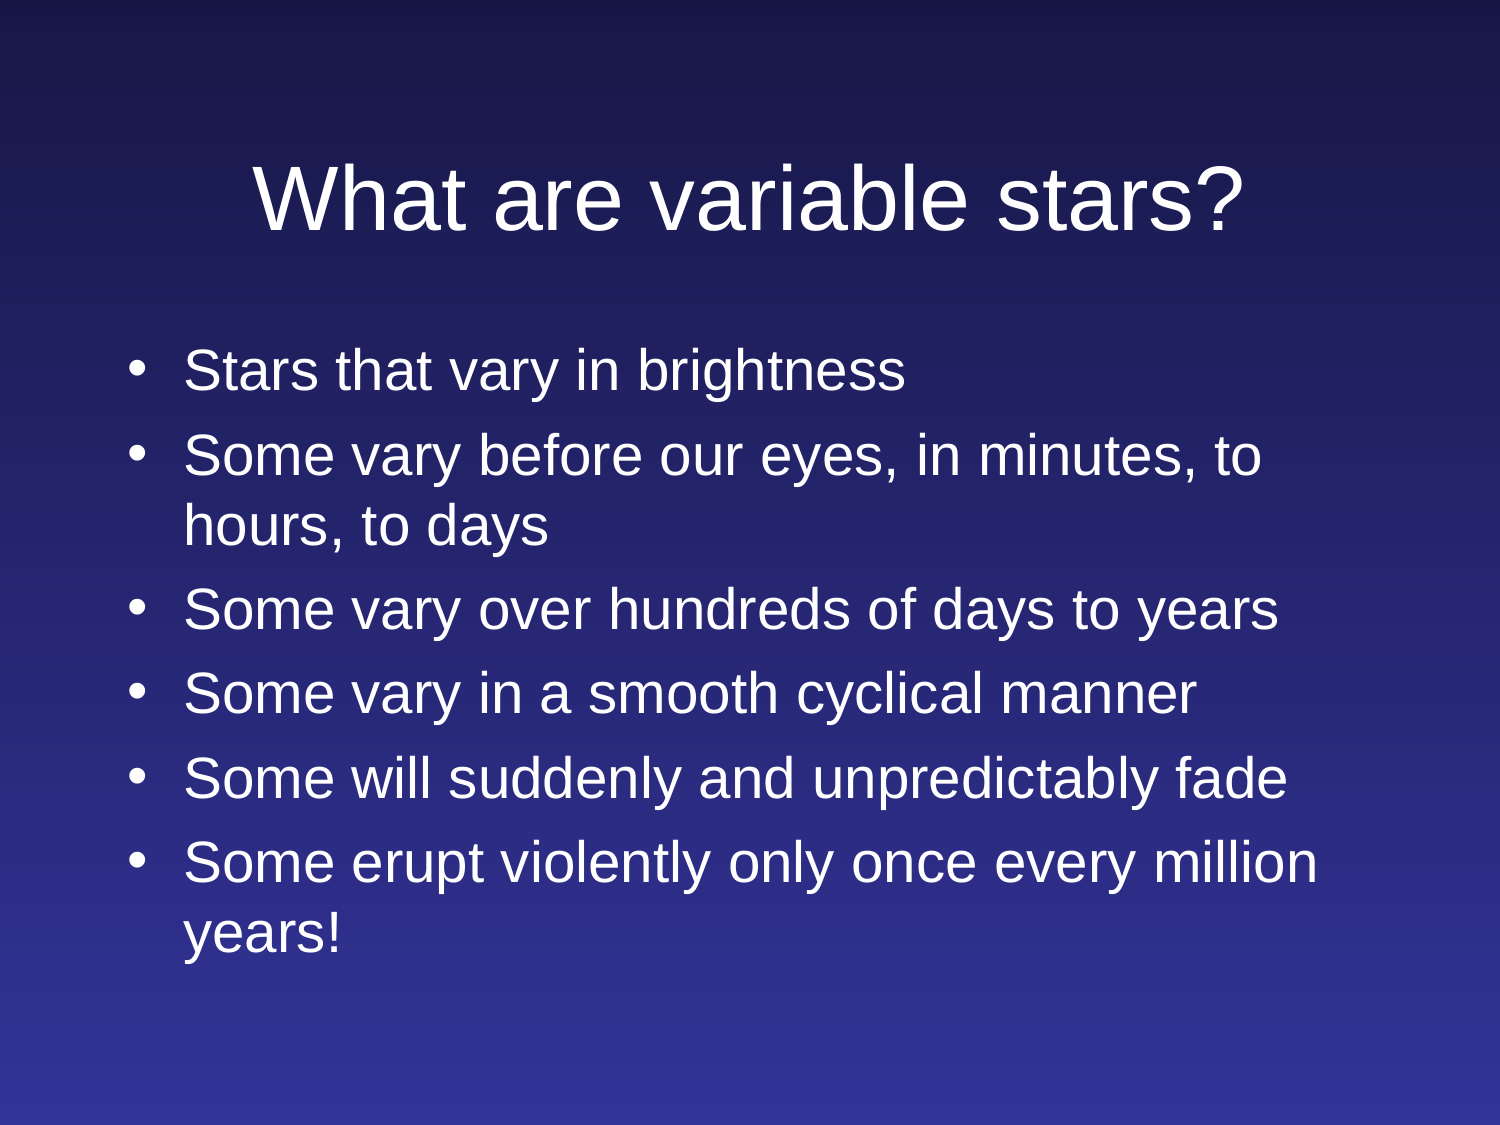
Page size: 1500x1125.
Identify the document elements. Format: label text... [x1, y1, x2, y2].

title What are variable stars? [112, 99, 1388, 288]
list Stars that vary in brightness Some vary before our eyes, in minutes, to hours, to days Some vary over hundreds of days to years Some vary in a smooth cyclical manner Some will suddenly and unpredictably fade Some erupt violently only once every million years! [112, 324, 1388, 1000]
